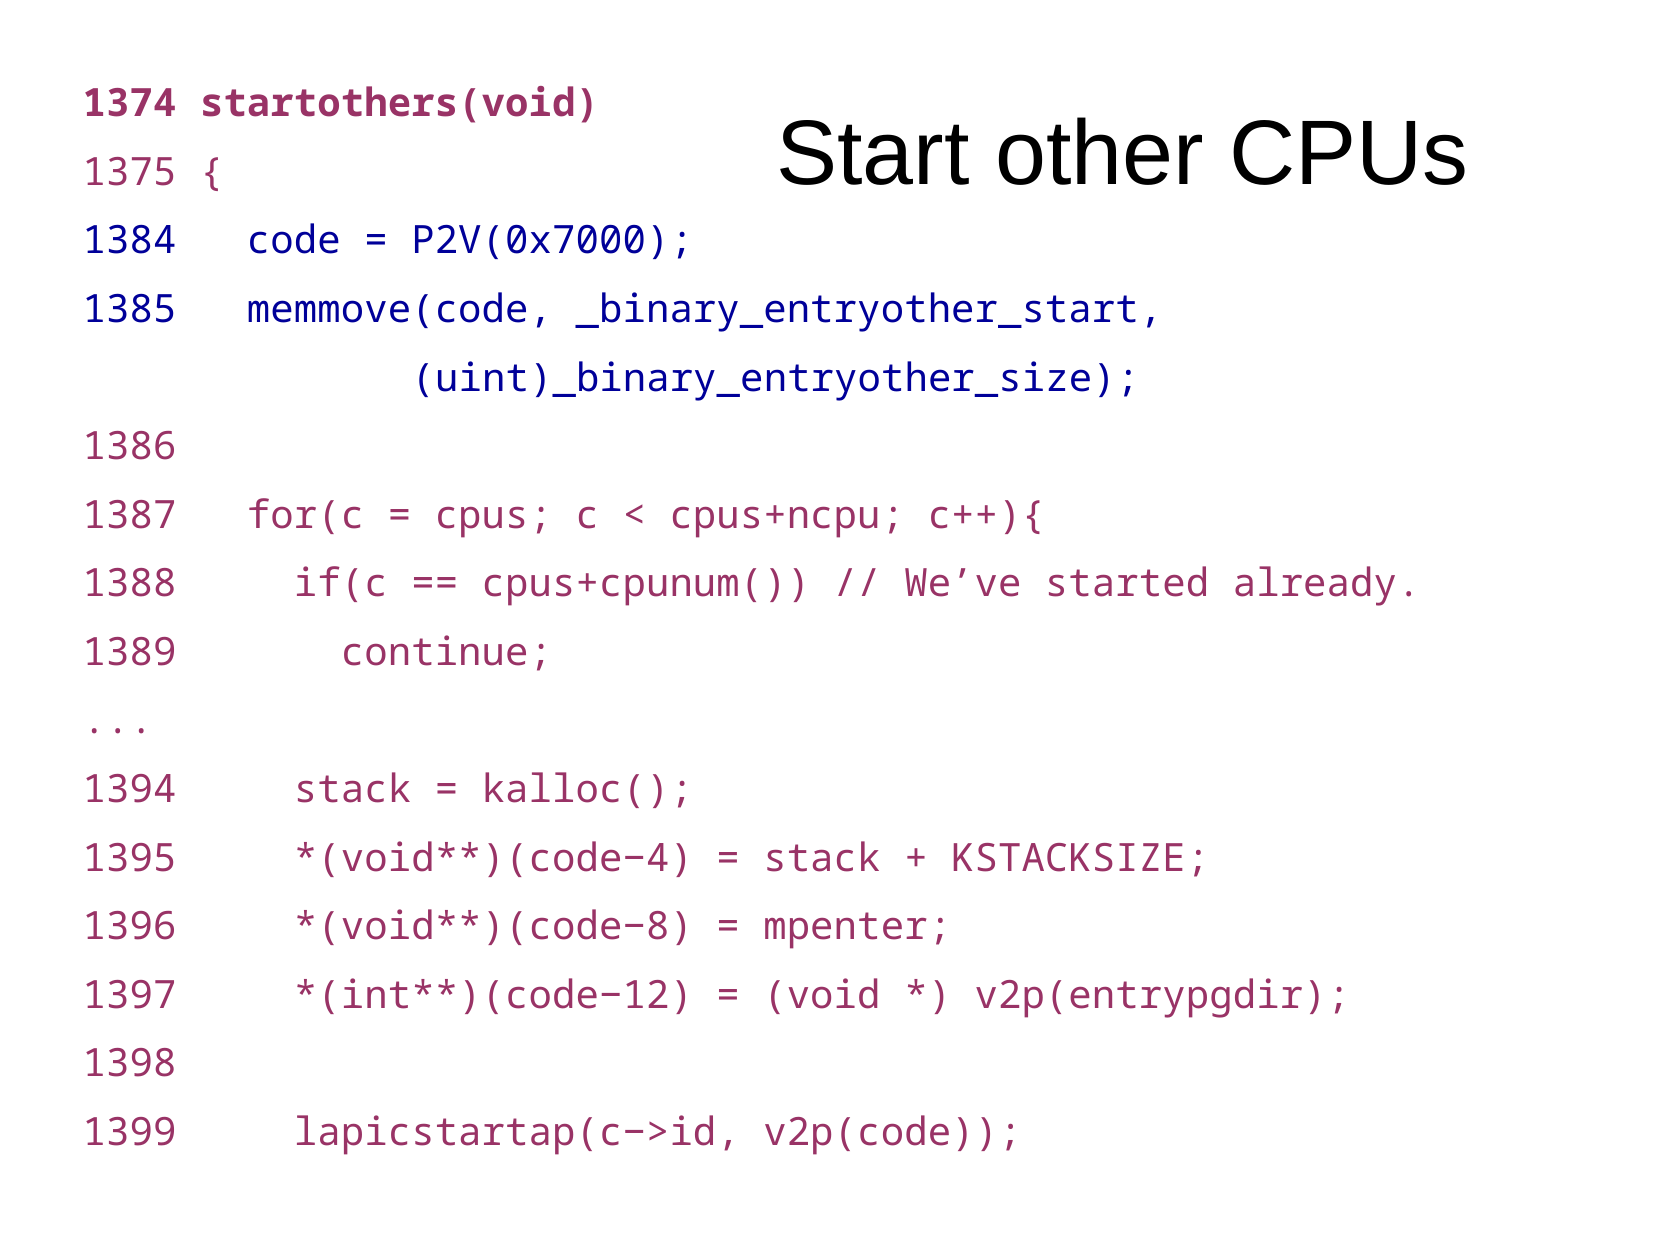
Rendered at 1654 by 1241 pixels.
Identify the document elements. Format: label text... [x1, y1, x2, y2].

title Start other CPUs [675, 49, 1571, 257]
list 1374 startothers(void) 1375 { 1384 code = P2V(0x7000); 1385 memmove(code, _binary_entryother_start, (uint)_binary_entryother_size); 1386 1387 for(c = cpus; c < cpus+ncpu; c++){ 1388 if(c == cpus+cpunum()) // We’ve started already. 1389 continue; ... 1394 stack = kalloc(); 1395 *(void**)(code−4) = stack + KSTACKSIZE; 1396 *(void**)(code−8) = mpenter; 1397 *(int**)(code−12) = (void *) v2p(entrypgdir); 1398 1399 lapicstartap(c−>id, v2p(code)); [82, 75, 1571, 1163]
